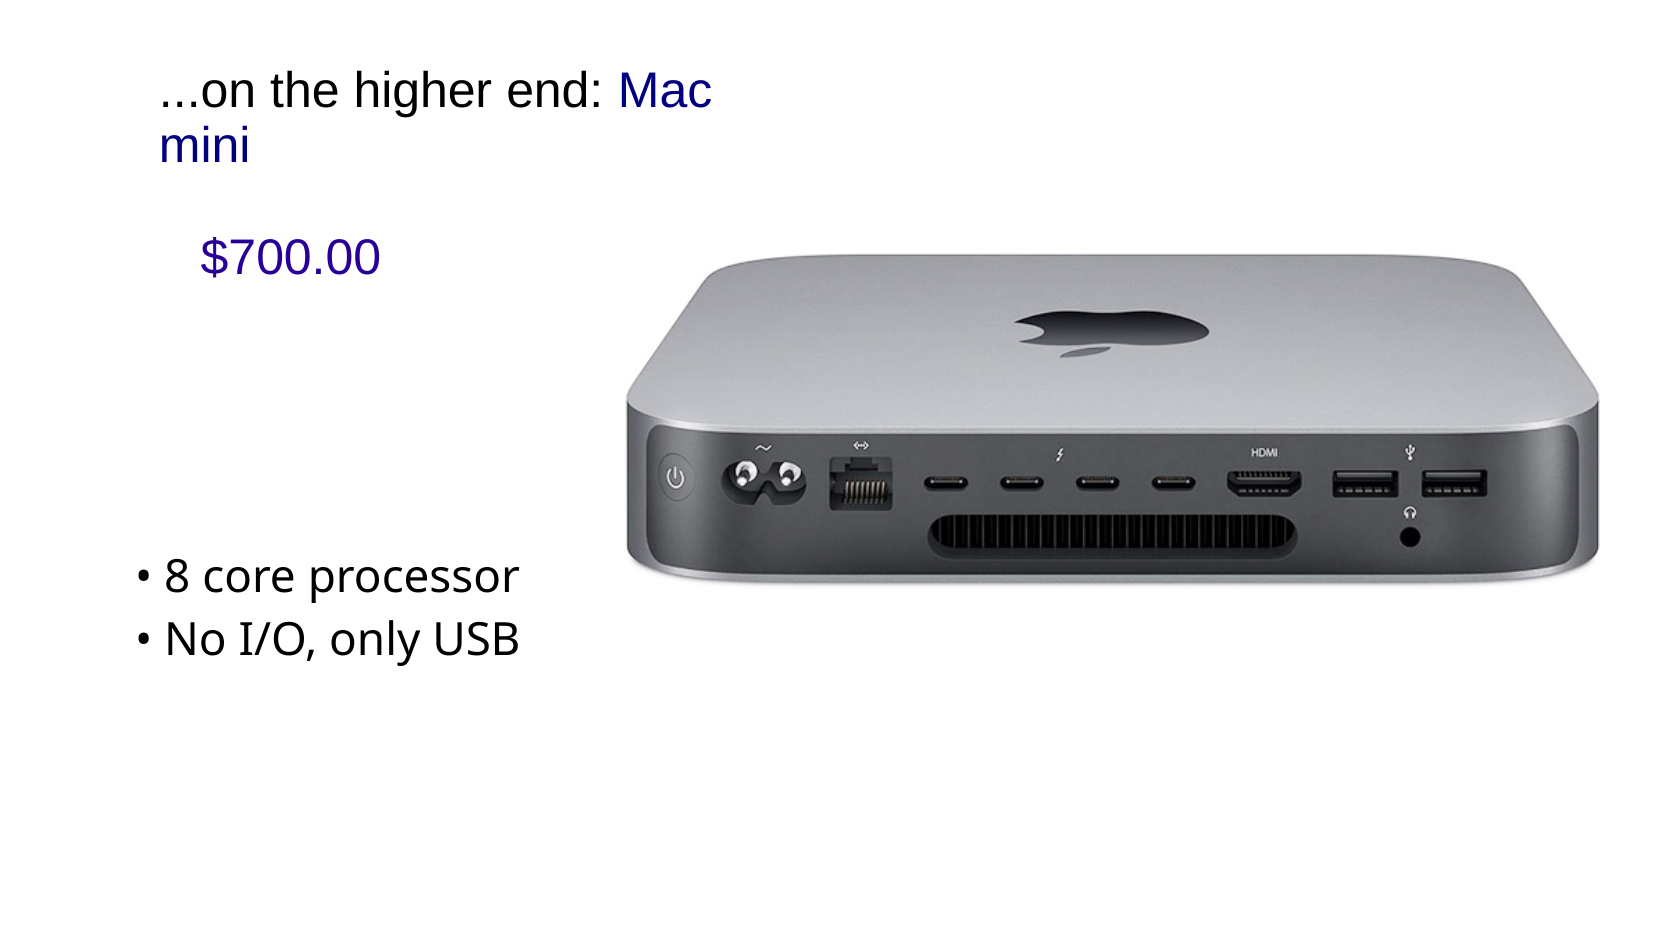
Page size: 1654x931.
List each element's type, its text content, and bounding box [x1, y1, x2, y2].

title ...on the higher end: Mac mini $700.00 [158, 61, 751, 286]
title • 8 core processor • No I/O, only USB [135, 510, 617, 766]
picture [615, 163, 1615, 676]
